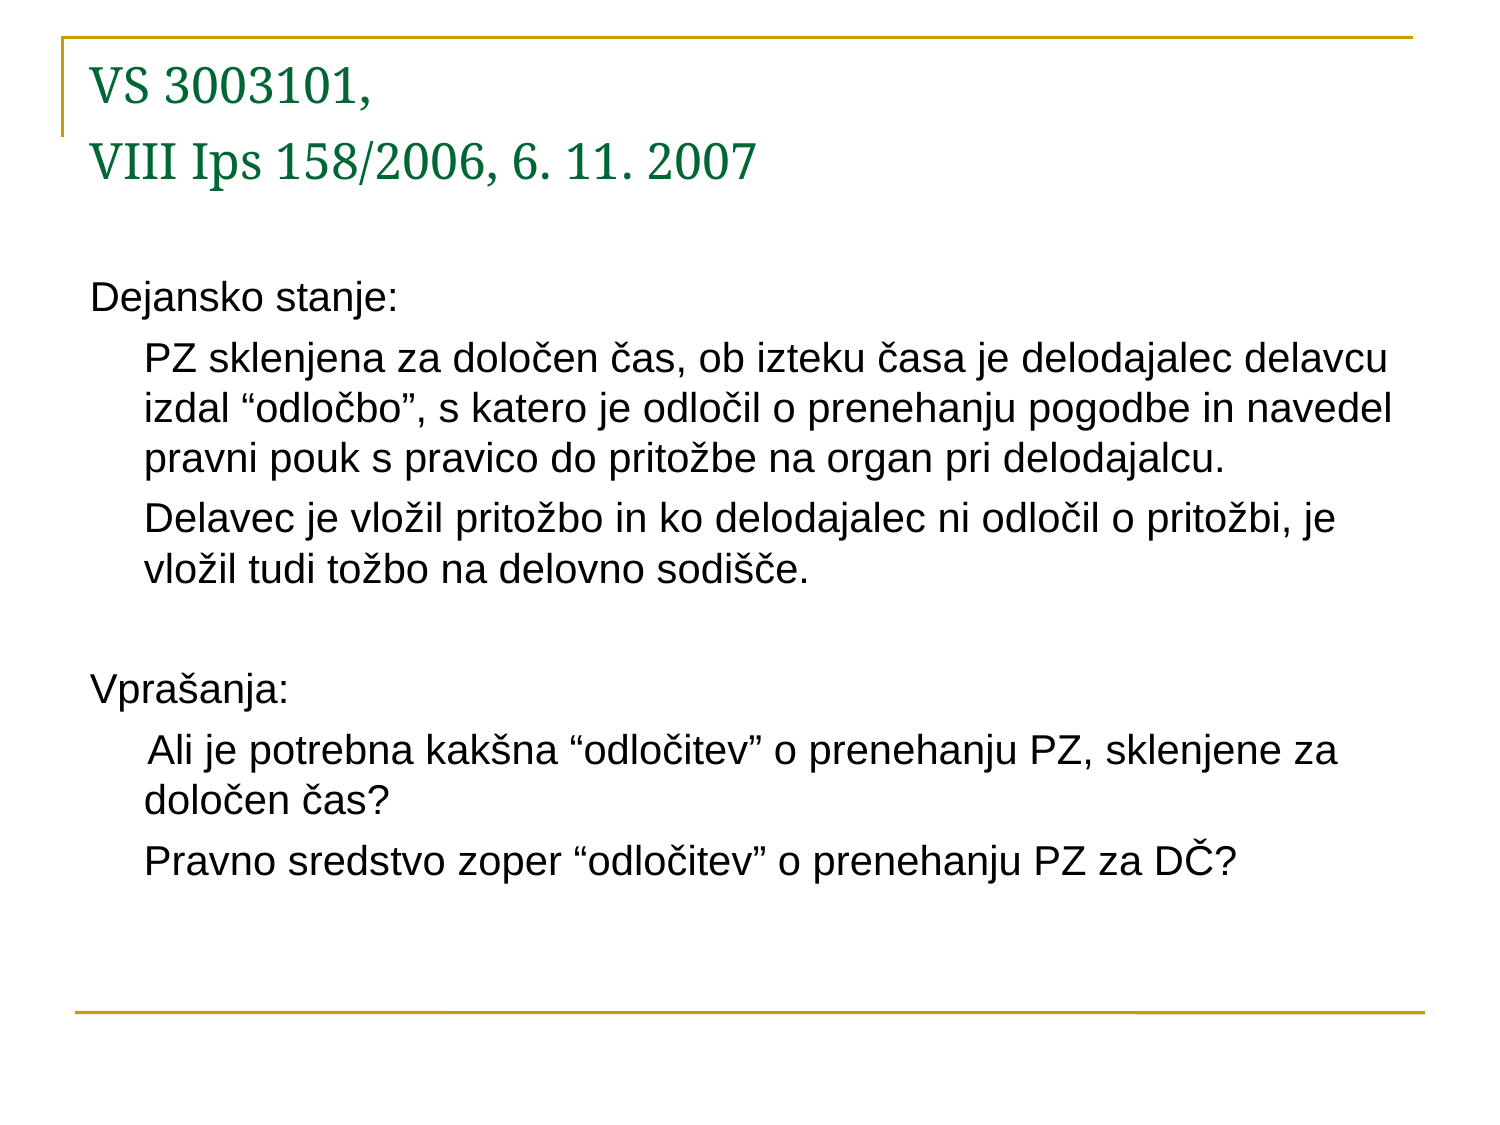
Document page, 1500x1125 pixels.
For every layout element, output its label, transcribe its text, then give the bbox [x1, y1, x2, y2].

list Dejansko stanje: PZ sklenjena za določen čas, ob izteku časa je delodajalec delavcu izdal “odločbo”, s katero je odločil o prenehanju pogodbe in navedel pravni pouk s pravico do pritožbe na organ pri delodajalcu. Delavec je vložil pritožbo in ko delodajalec ni odločil o pritožbi, je vložil tudi tožbo na delovno sodišče. Vprašanja: Ali je potrebna kakšna “odločitev” o prenehanju PZ, sklenjene za določen čas? Pravno sredstvo zoper “odločitev” o prenehanju PZ za DČ? [75, 262, 1426, 1006]
title VS 3003101, VIII Ips 158/2006, 6. 11. 2007 [75, 45, 1426, 233]
